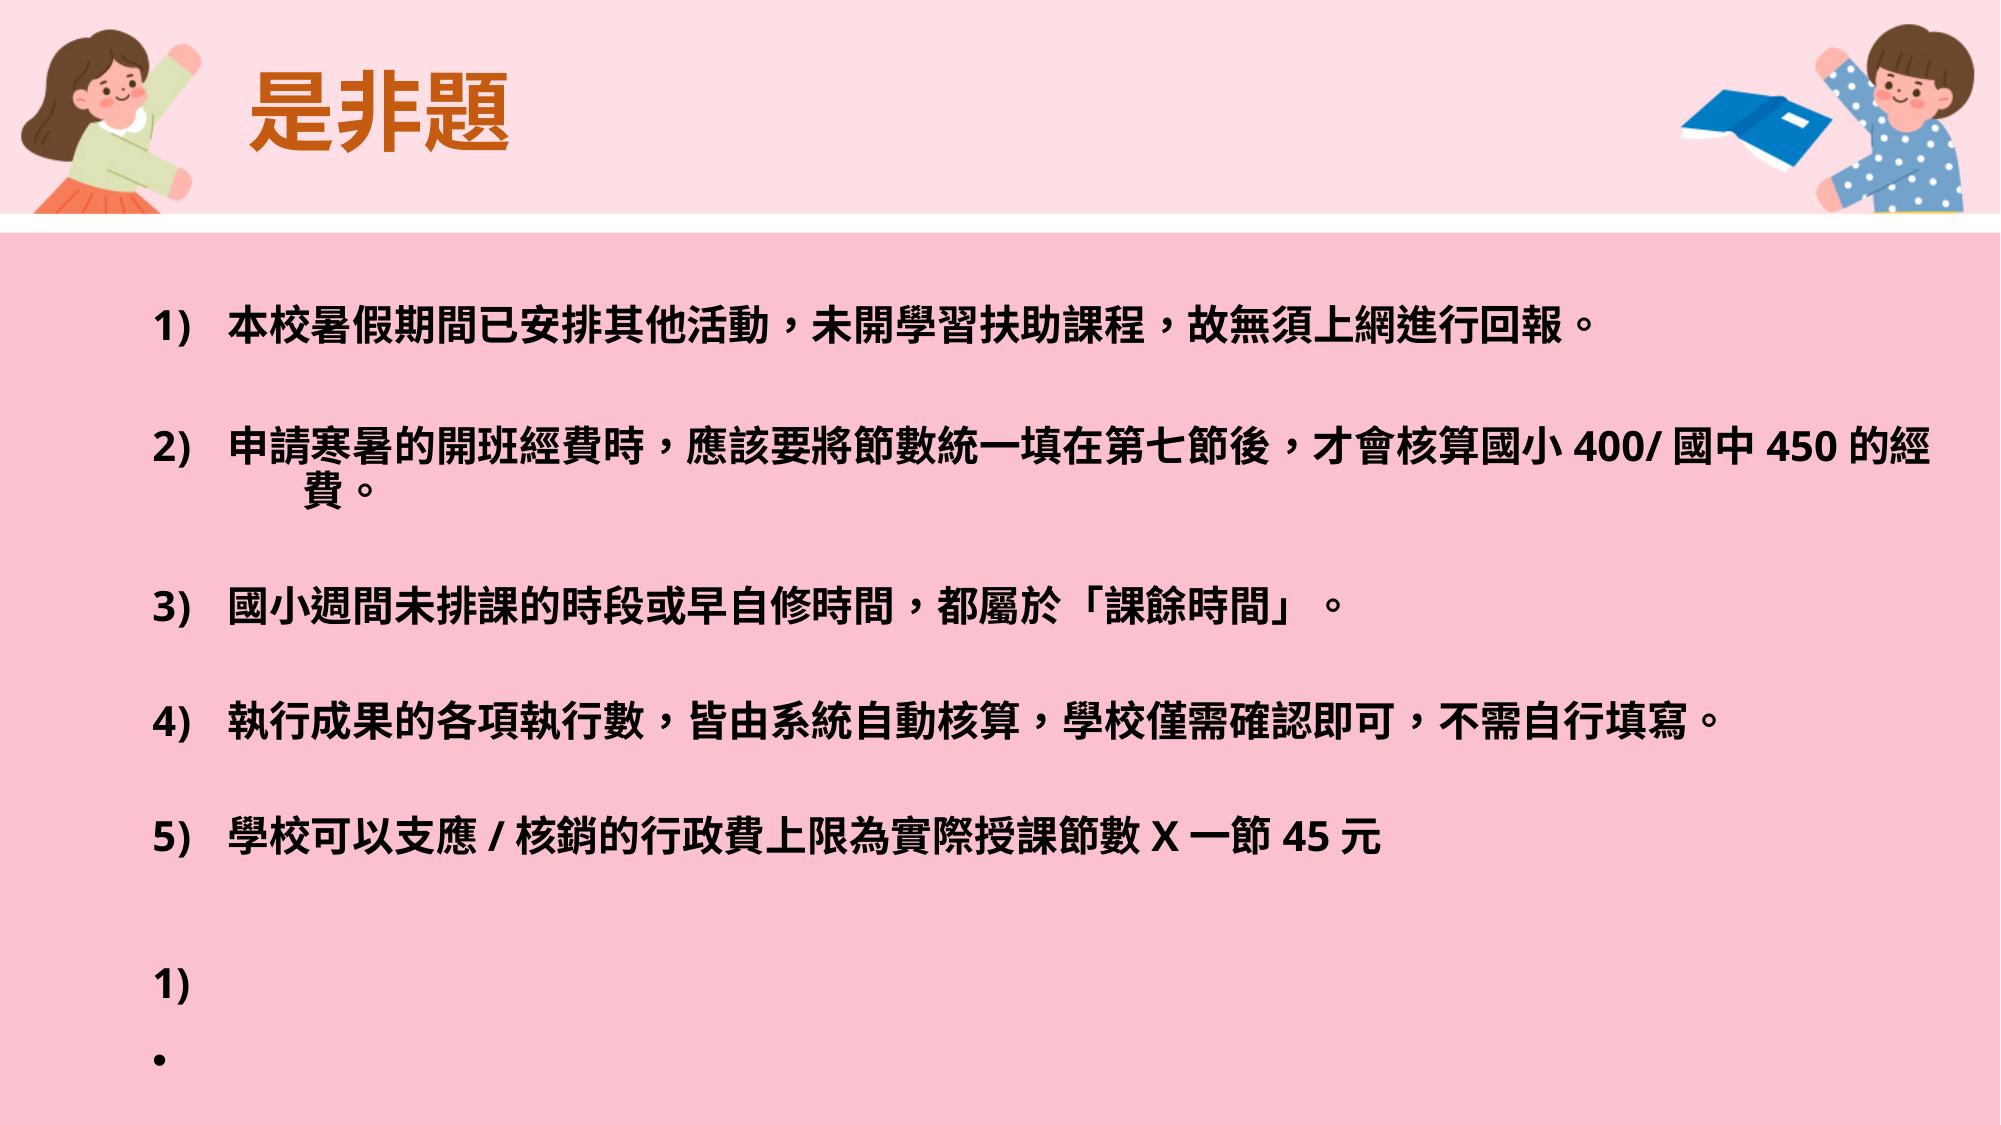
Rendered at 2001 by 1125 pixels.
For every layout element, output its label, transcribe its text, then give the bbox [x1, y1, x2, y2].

list 本校暑假期間已安排其他活動，未開學習扶助課程，故無須上網進行回報。 申請寒暑的開班經費時，應該要將節數統一填在第七節後，才會核算國小400/國中450的經費。 國小週間未排課的時段或早自修時間，都屬於「課餘時間」。 執行成果的各項執行數，皆由系統自動核算，學校僅需確認即可，不需自行填寫。 學校可以支應/核銷的行政費上限為實際授課節數X一節45元 [137, 297, 1959, 1012]
title 是非題 [232, 59, 1863, 278]
